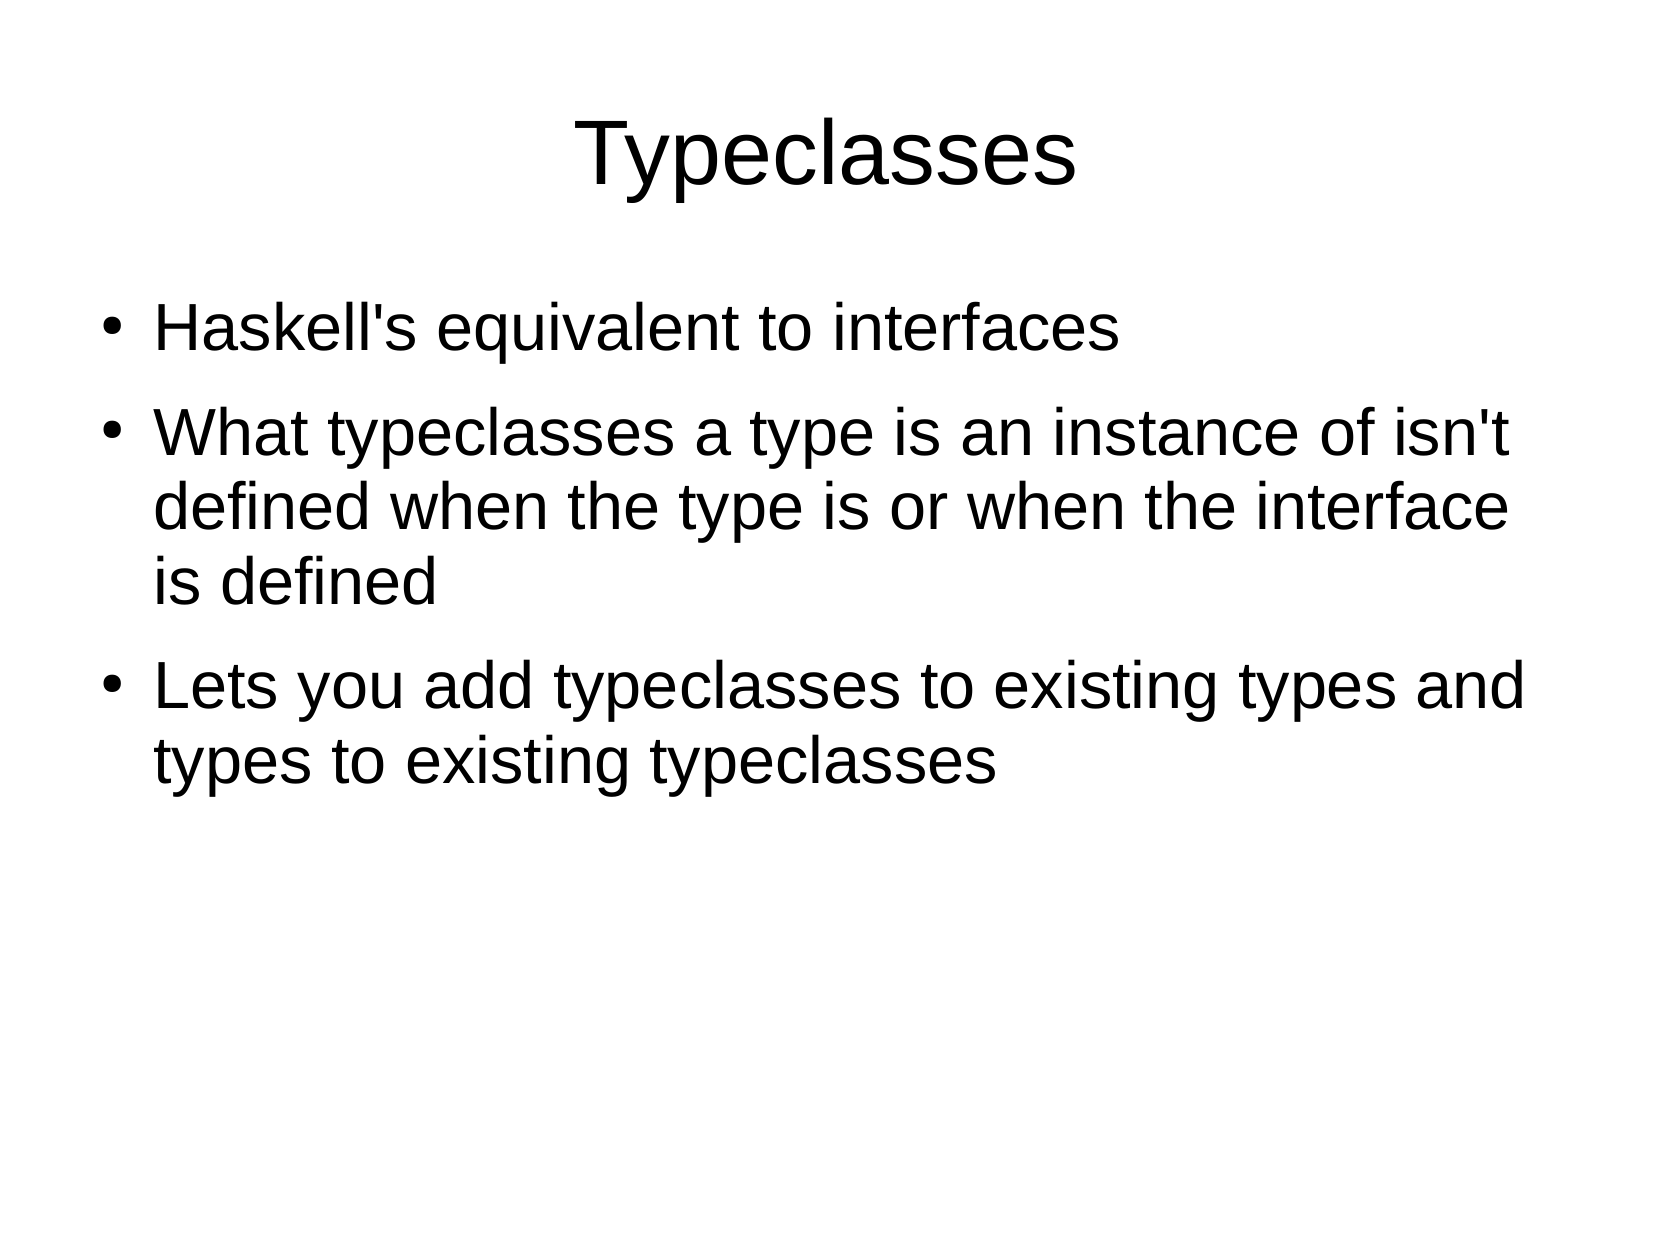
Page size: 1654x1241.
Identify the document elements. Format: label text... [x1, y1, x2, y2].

list Haskell's equivalent to interfaces What typeclasses a type is an instance of isn't defined when the type is or when the interface is defined Lets you add typeclasses to existing types and types to existing typeclasses [82, 290, 1571, 1010]
title Typeclasses [82, 49, 1571, 257]
